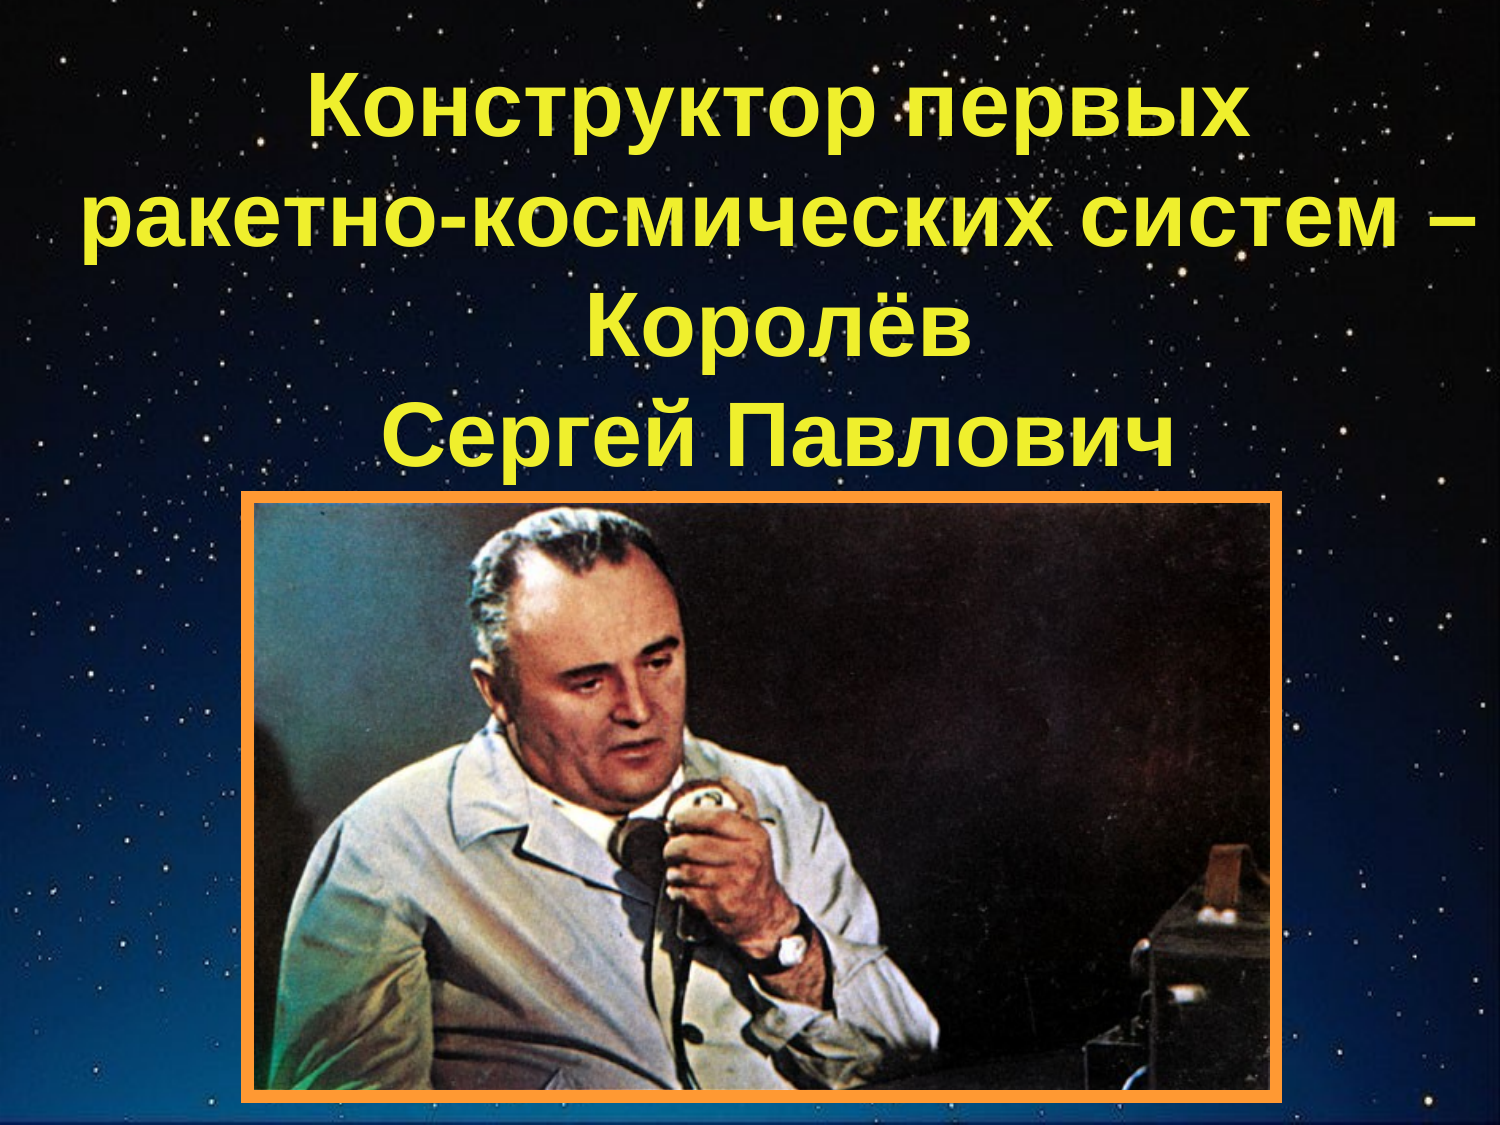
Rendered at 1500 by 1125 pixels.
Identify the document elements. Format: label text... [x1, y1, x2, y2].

picture [253, 530, 1270, 1091]
title Конструктор первых ракетно-космических систем – Королёв Сергей Павлович [58, 0, 1500, 530]
picture [433, 1103, 475, 1110]
picture [345, 1103, 410, 1109]
picture [0, 0, 1500, 1125]
picture [767, 1103, 814, 1107]
